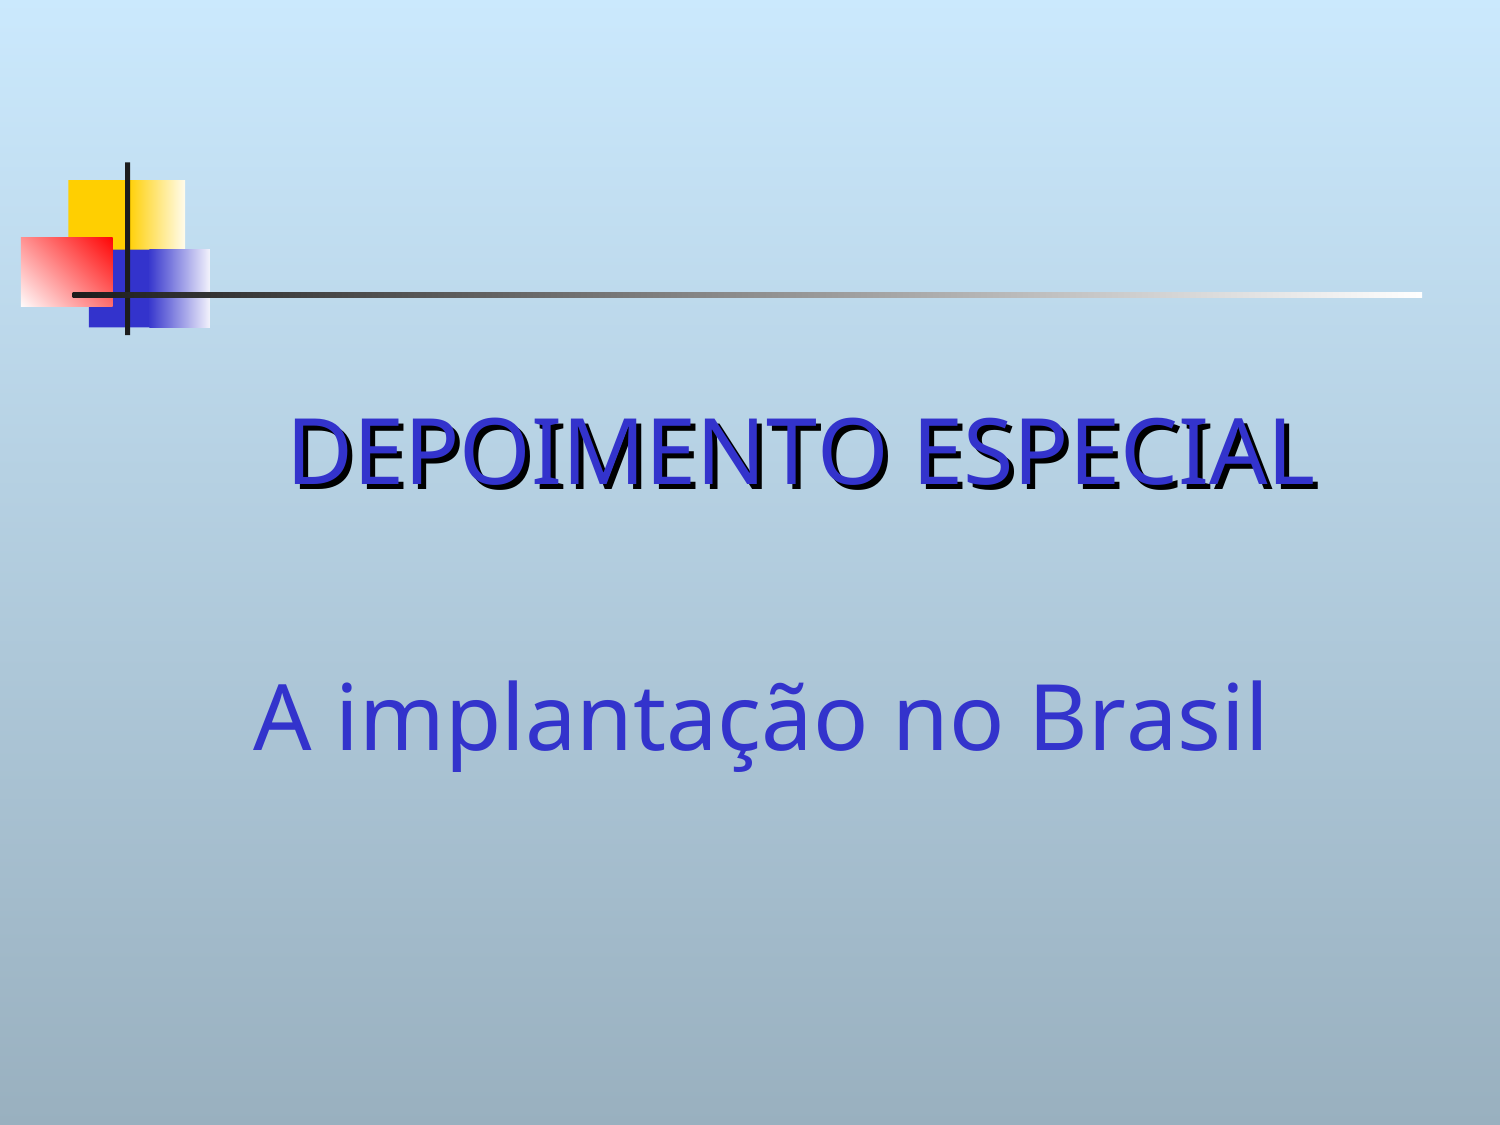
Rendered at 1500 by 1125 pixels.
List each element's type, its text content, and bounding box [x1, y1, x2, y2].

list DEPOIMENTO ESPECIAL A implantação no Brasil [135, 385, 1412, 870]
